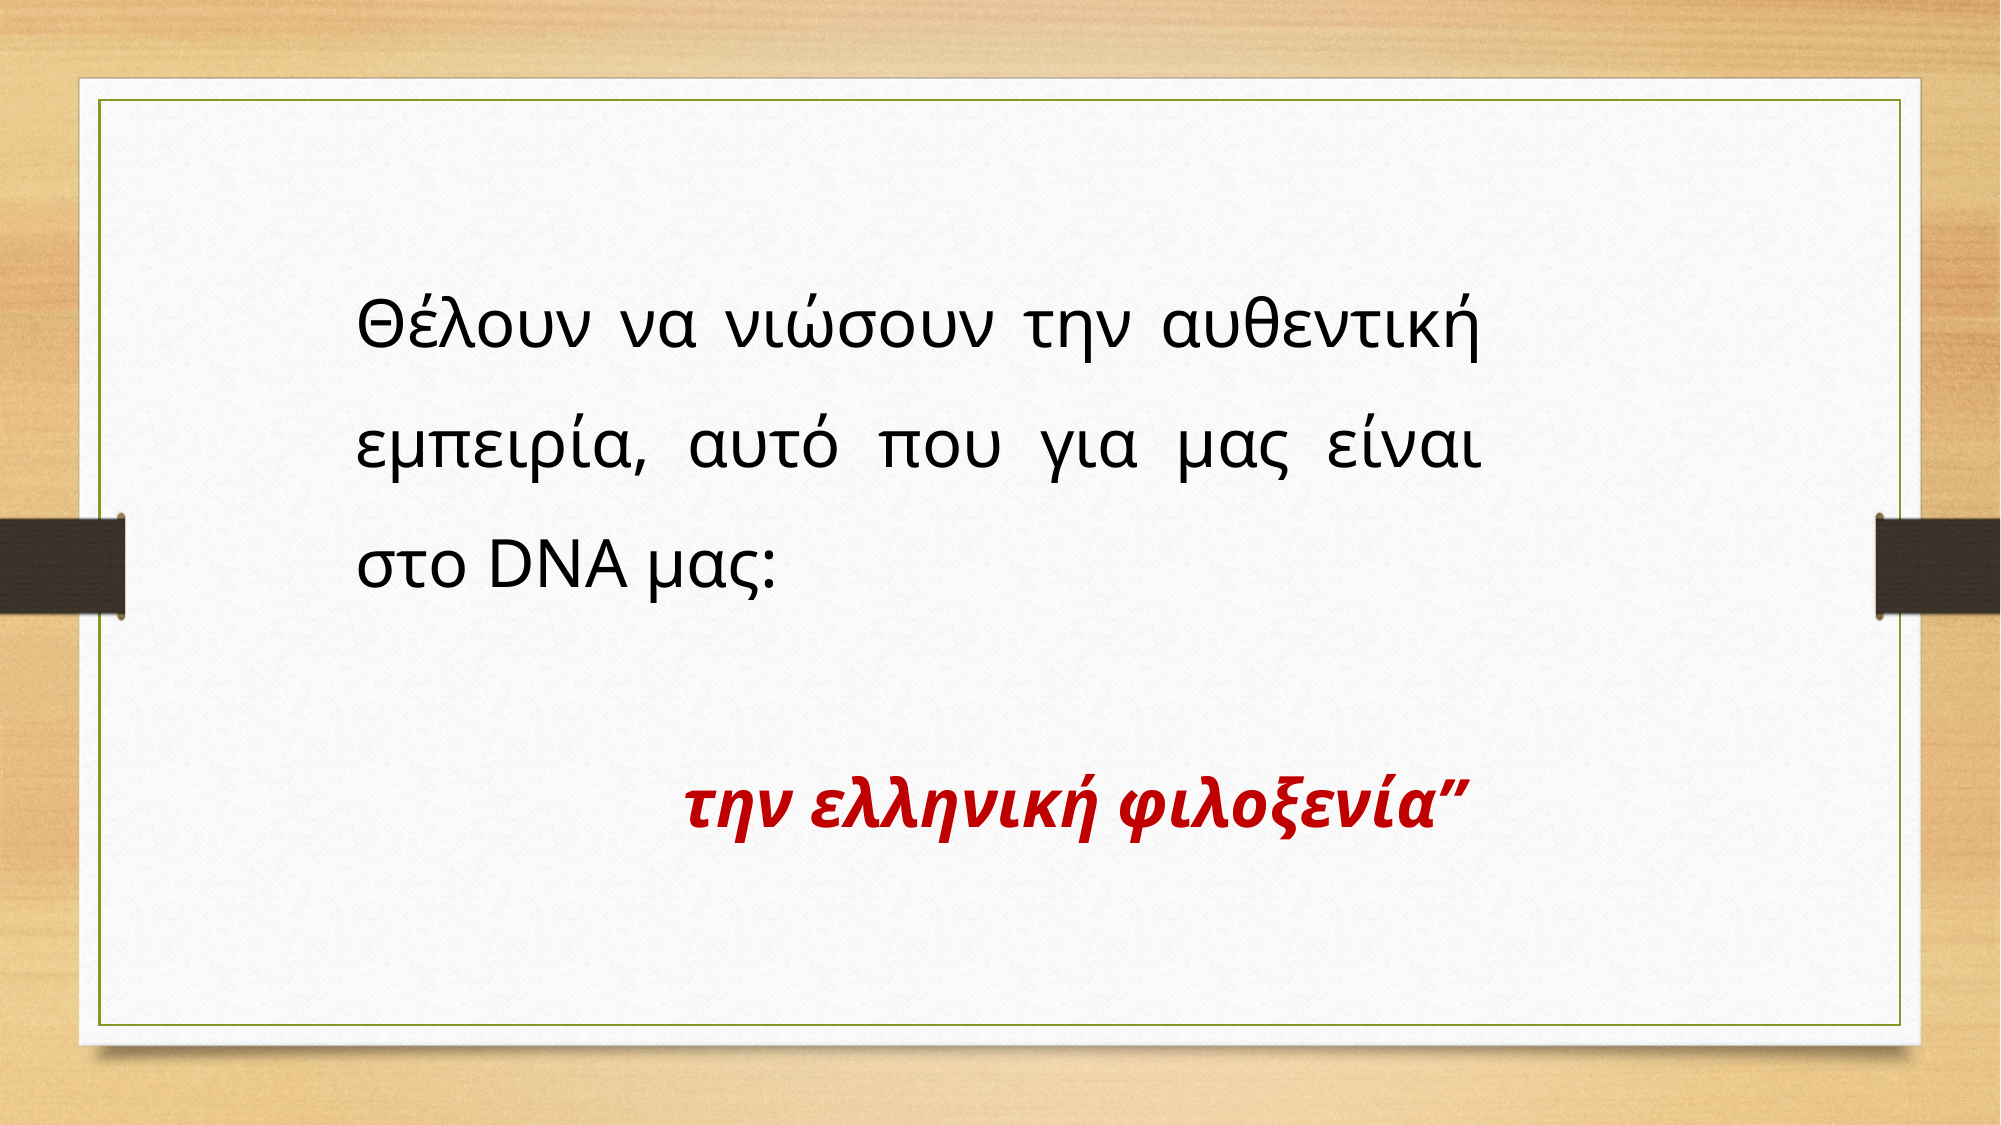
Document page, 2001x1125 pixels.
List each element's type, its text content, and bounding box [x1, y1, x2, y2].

text_box Θέλουν να νιώσουν την αυθεντική εμπειρία, αυτό που για μας είναι στο DNA μας: την ελληνική φιλοξενία” [340, 233, 1503, 843]
